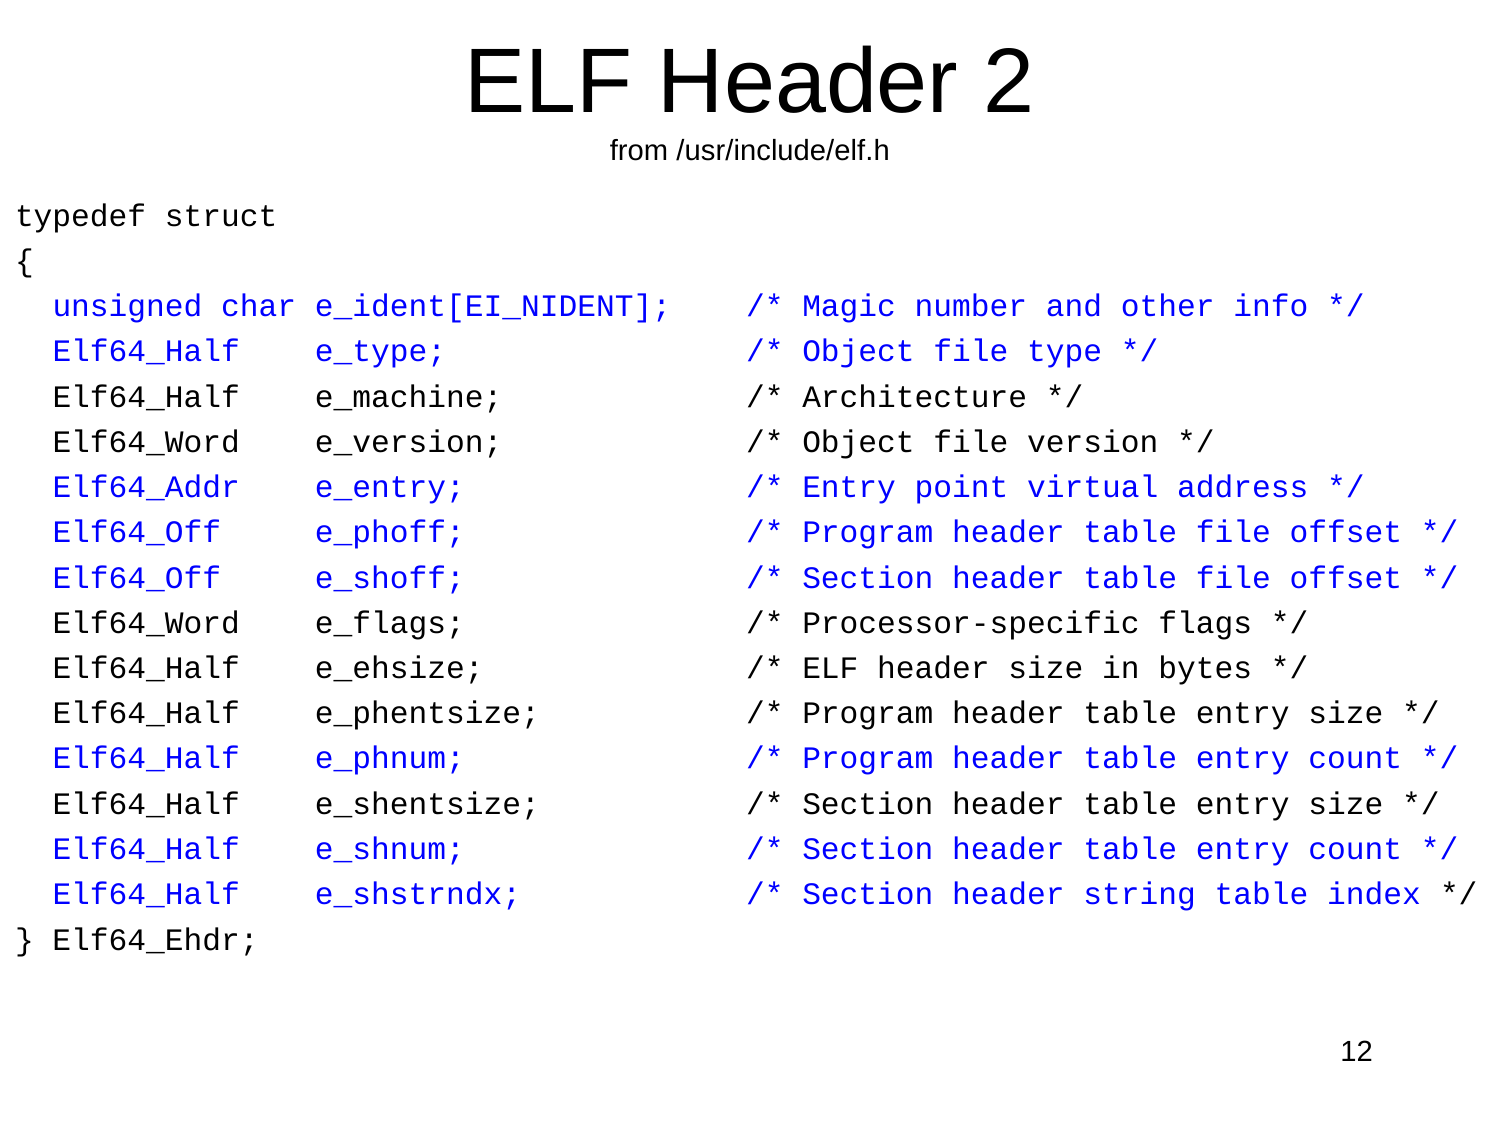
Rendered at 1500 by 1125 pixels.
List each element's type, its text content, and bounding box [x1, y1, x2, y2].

text_box <number> [1074, 1025, 1388, 1101]
title ELF Header 2 from /usr/include/elf.h [0, 0, 1500, 187]
list typedef struct { unsigned char e_ident[EI_NIDENT]; /* Magic number and other info */ Elf64_Half e_type; /* Object file type */ Elf64_Half e_machine; /* Architecture */ Elf64_Word e_version; /* Object file version */ Elf64_Addr e_entry; /* Entry point virtual address */ Elf64_Off e_phoff; /* Program header table file offset */ Elf64_Off e_shoff; /* Section header table file offset */ Elf64_Word e_flags; /* Processor-specific flags */ Elf64_Half e_ehsize; /* ELF header size in bytes */ Elf64_Half e_phentsize; /* Program header table entry size */ Elf64_Half e_phnum; /* Program header table entry count */ Elf64_Half e_shentsize; /* Section header table entry size */ Elf64_Half e_shnum; /* Section header table entry count */ Elf64_Half e_shstrndx; /* Section header string table index */ } Elf64_Ehdr; [0, 187, 1500, 1125]
